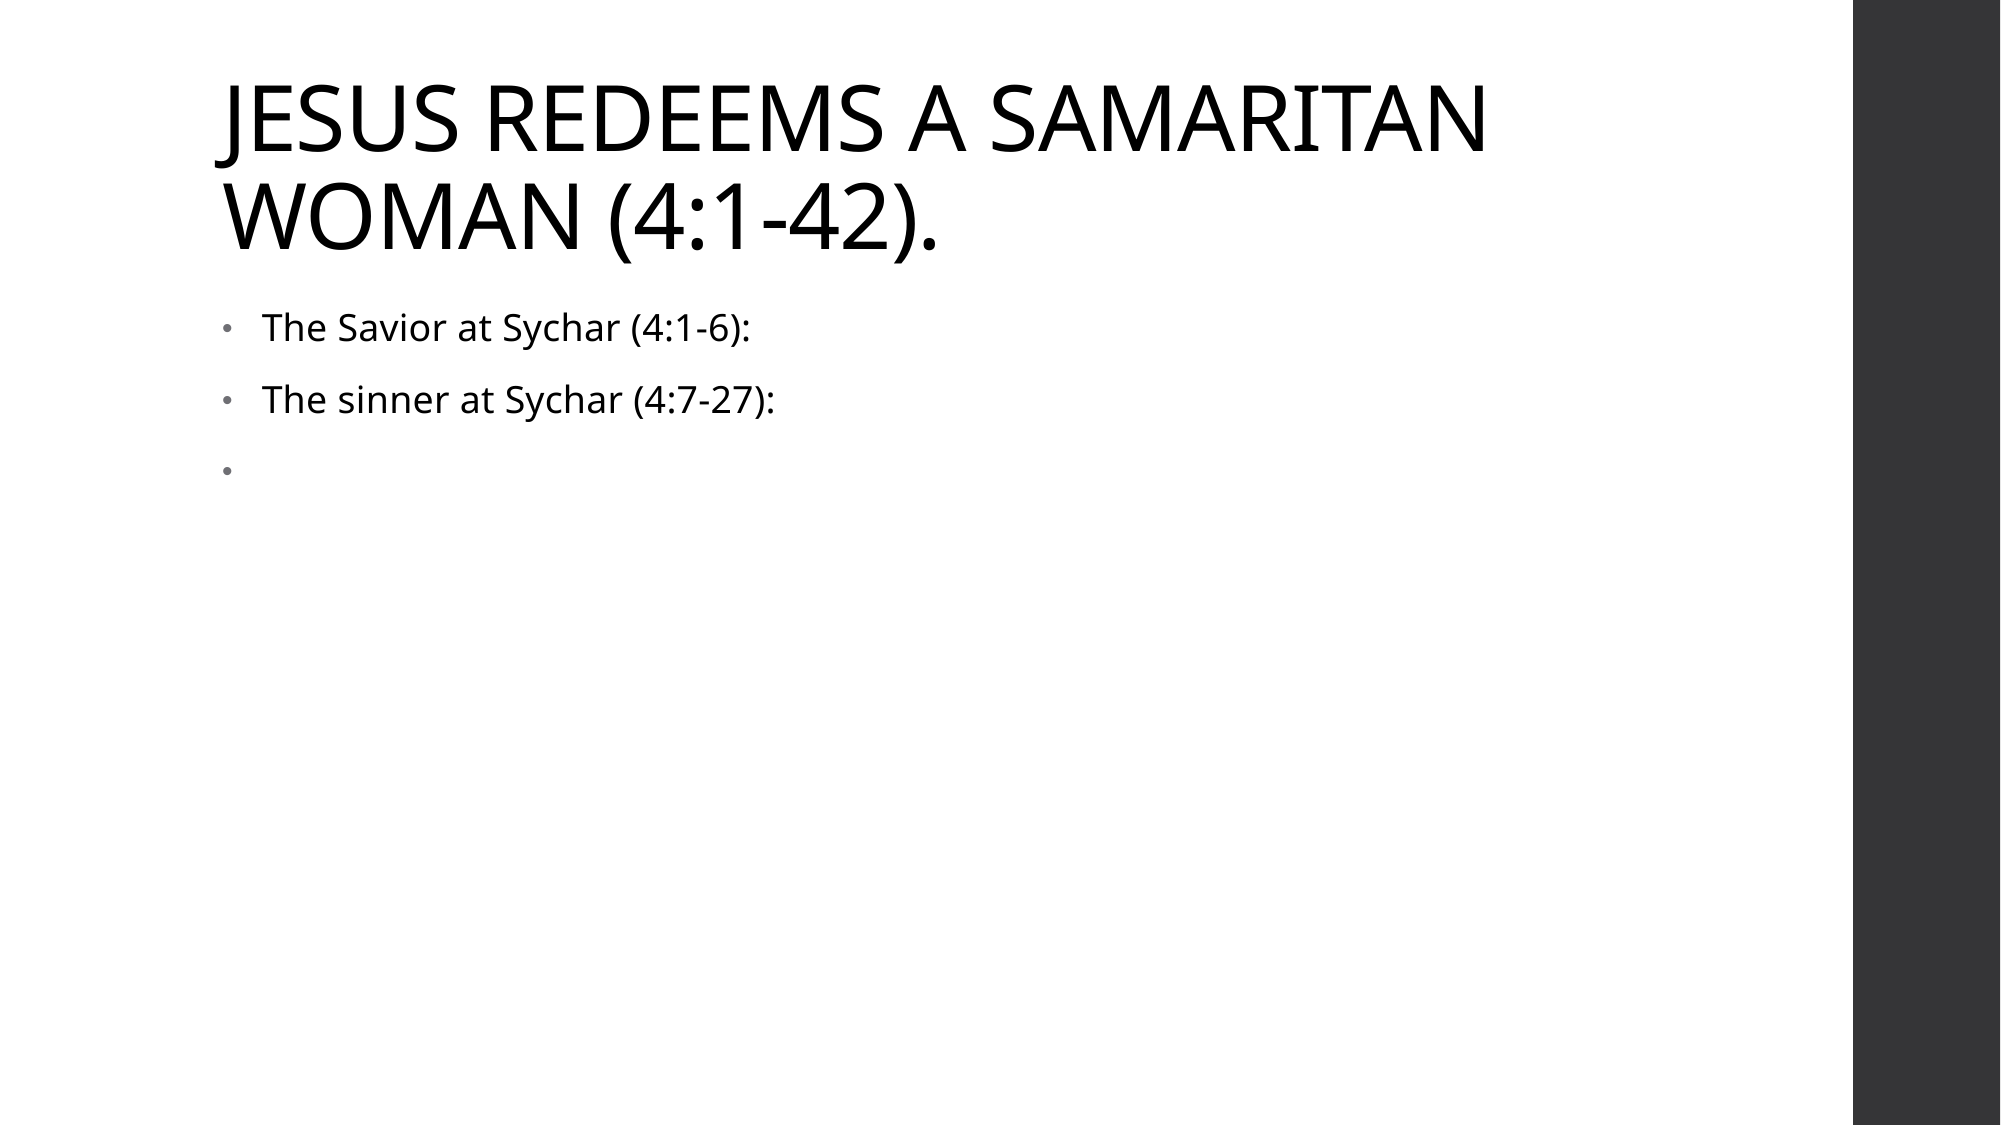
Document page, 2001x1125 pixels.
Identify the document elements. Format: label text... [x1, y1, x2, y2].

title JESUS REDEEMS A SAMARITAN WOMAN (4:1-42). [206, 60, 1797, 278]
list The Savior at Sychar (4:1-6): The sinner at Sychar (4:7-27): [206, 299, 1617, 1014]
